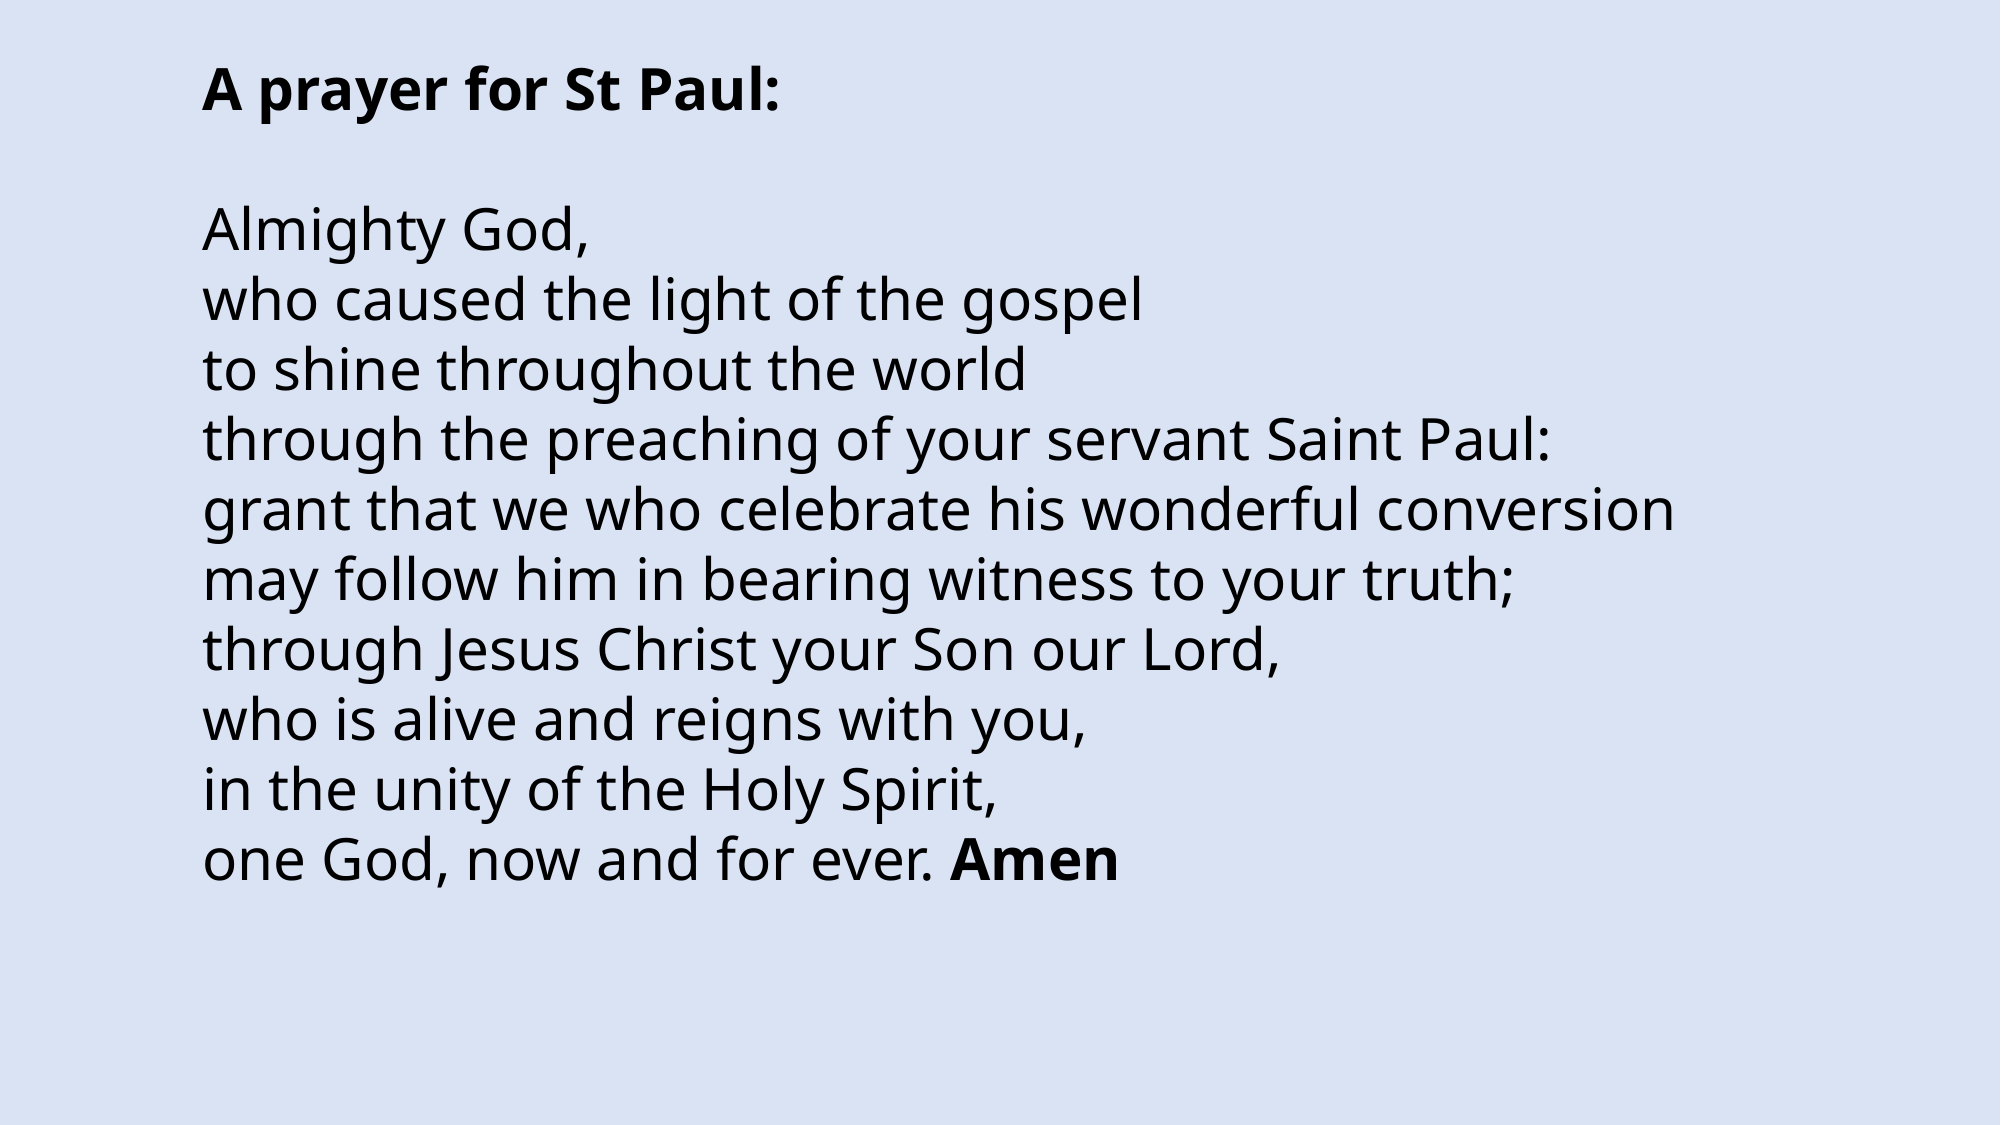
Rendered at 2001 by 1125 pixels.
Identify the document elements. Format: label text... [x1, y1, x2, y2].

text_box A prayer for St Paul: Almighty God, who caused the light of the gospel to shine throughout the world through the preaching of your servant Saint Paul: grant that we who celebrate his wonderful conversion may follow him in bearing witness to your truth; through Jesus Christ your Son our Lord, who is alive and reigns with you, in the unity of the Holy Spirit, one God, now and for ever. Amen [187, 44, 1919, 909]
